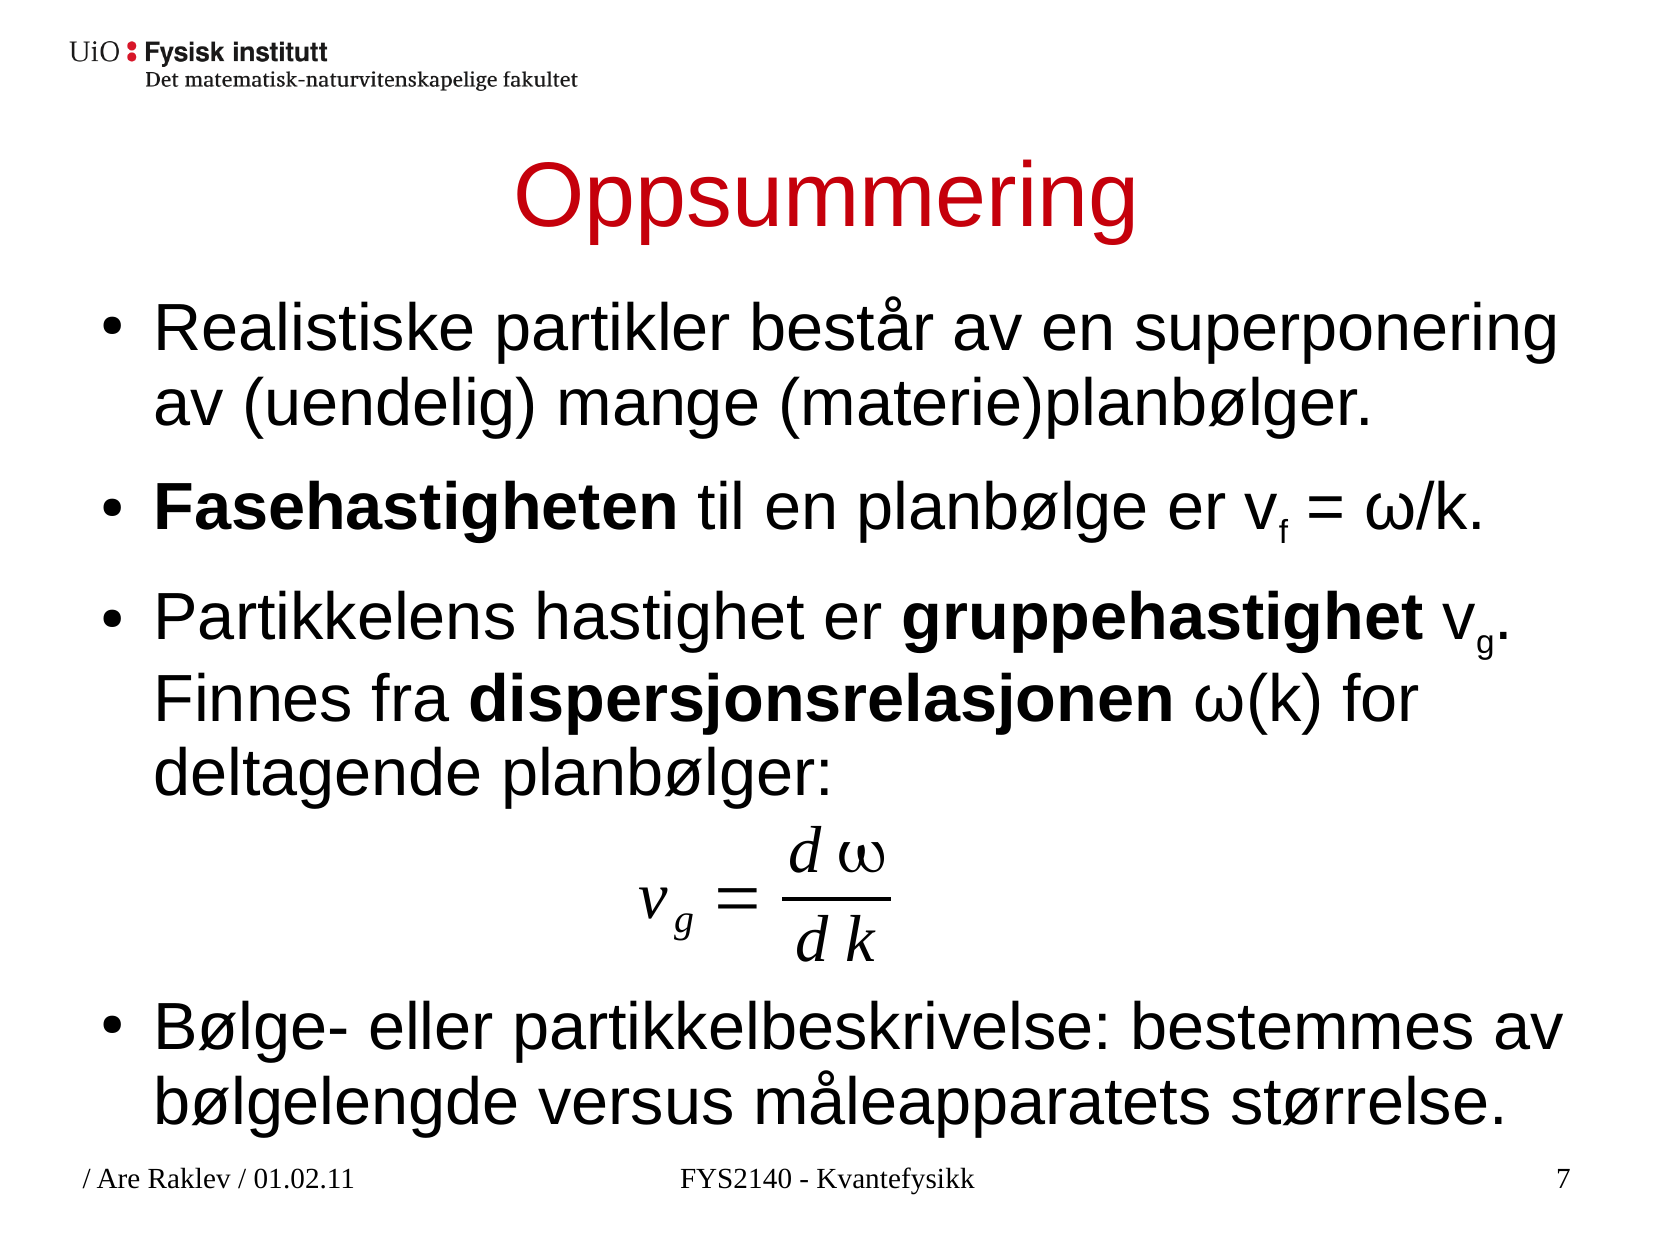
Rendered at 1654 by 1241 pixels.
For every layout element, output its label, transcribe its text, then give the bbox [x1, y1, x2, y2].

chart [630, 811, 901, 978]
picture [68, 37, 581, 93]
title Oppsummering [82, 90, 1571, 290]
list Realistiske partikler består av en superponering av (uendelig) mange (materie)planbølger. Fasehastigheten til en planbølge er vf = ω/k. Partikkelens hastighet er gruppehastighet vg. Finnes fra dispersjonsrelasjonen ω(k) for deltagende planbølger: Bølge- eller partikkelbeskrivelse: bestemmes av bølgelengde versus måleapparatets størrelse. [82, 290, 1576, 1137]
